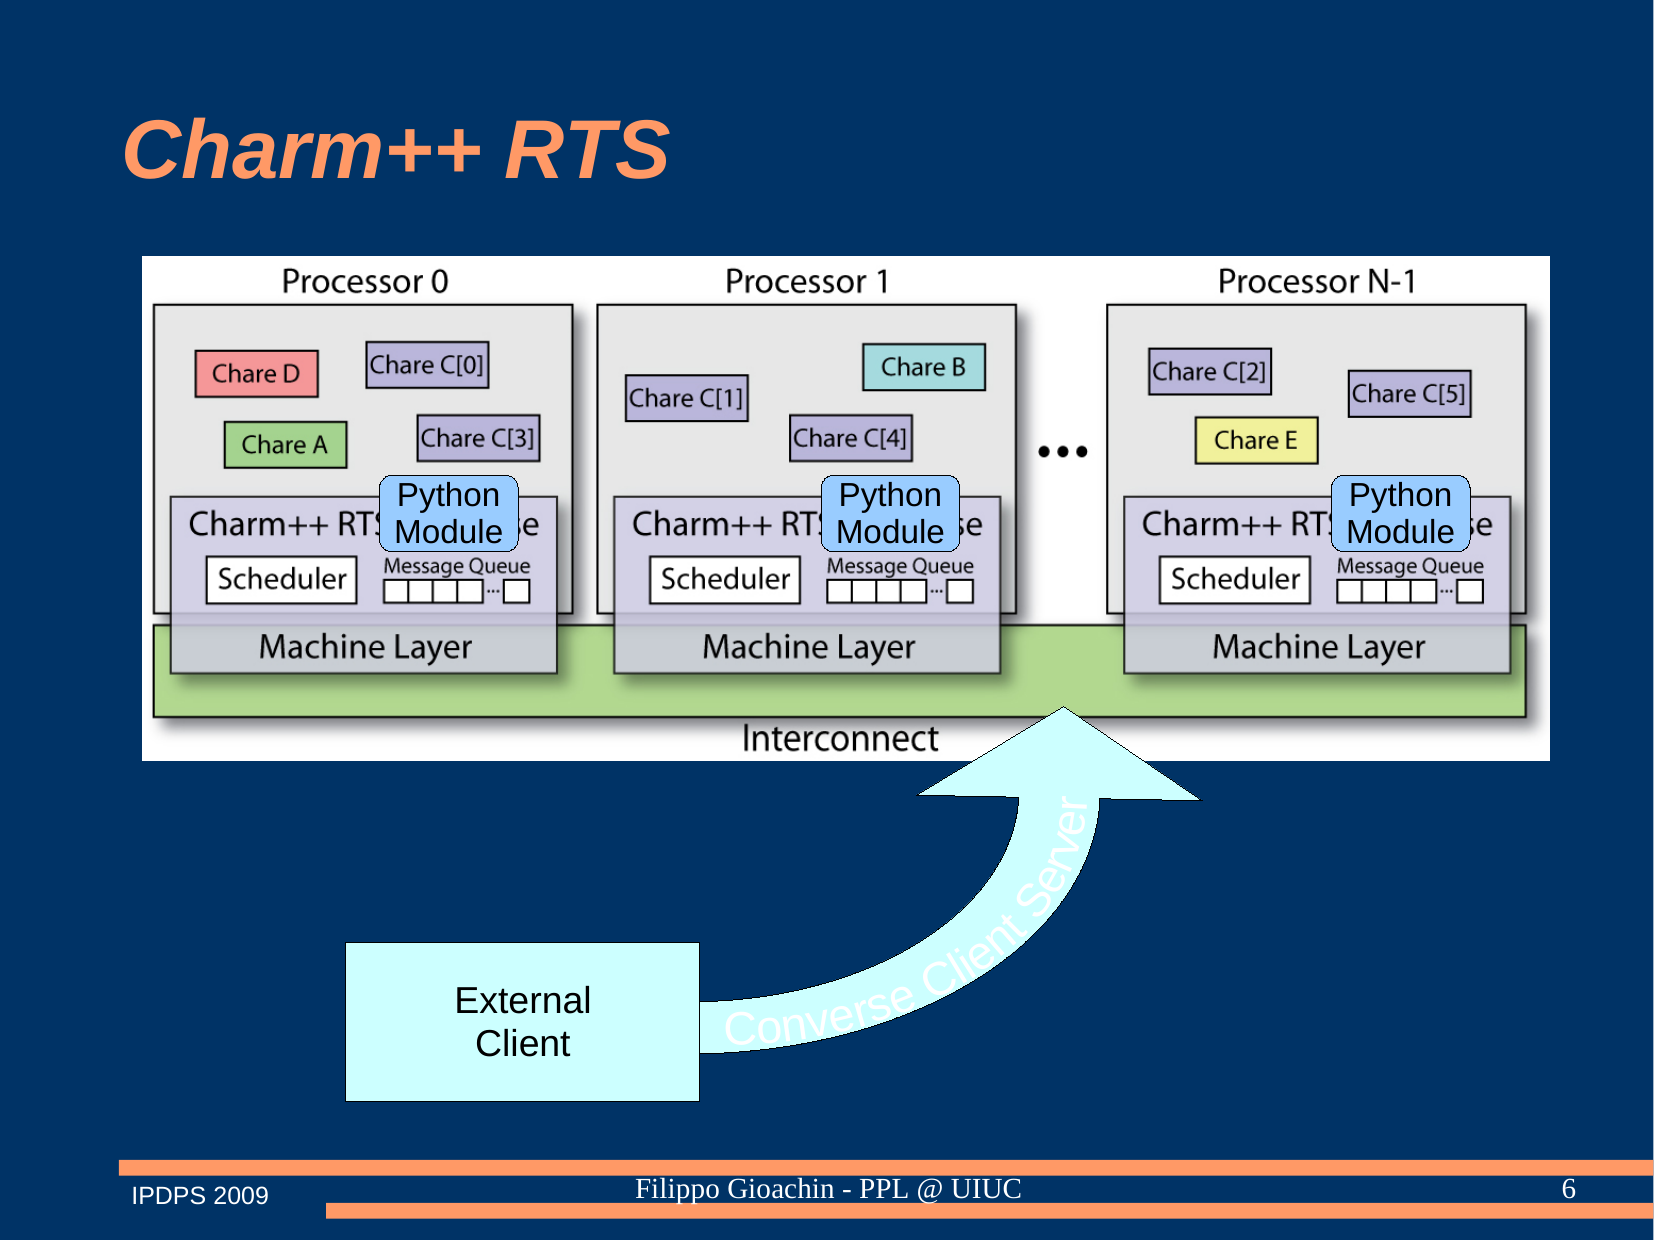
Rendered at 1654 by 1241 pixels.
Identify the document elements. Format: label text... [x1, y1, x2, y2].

title Charm++ RTS [121, 46, 1534, 254]
text_box Python Module [1331, 475, 1471, 552]
text_box Python Module [821, 475, 960, 552]
text_box Python Module [379, 475, 519, 552]
text_box [700, 706, 1203, 1054]
text_box External Client [345, 942, 700, 1102]
picture [142, 256, 1550, 761]
